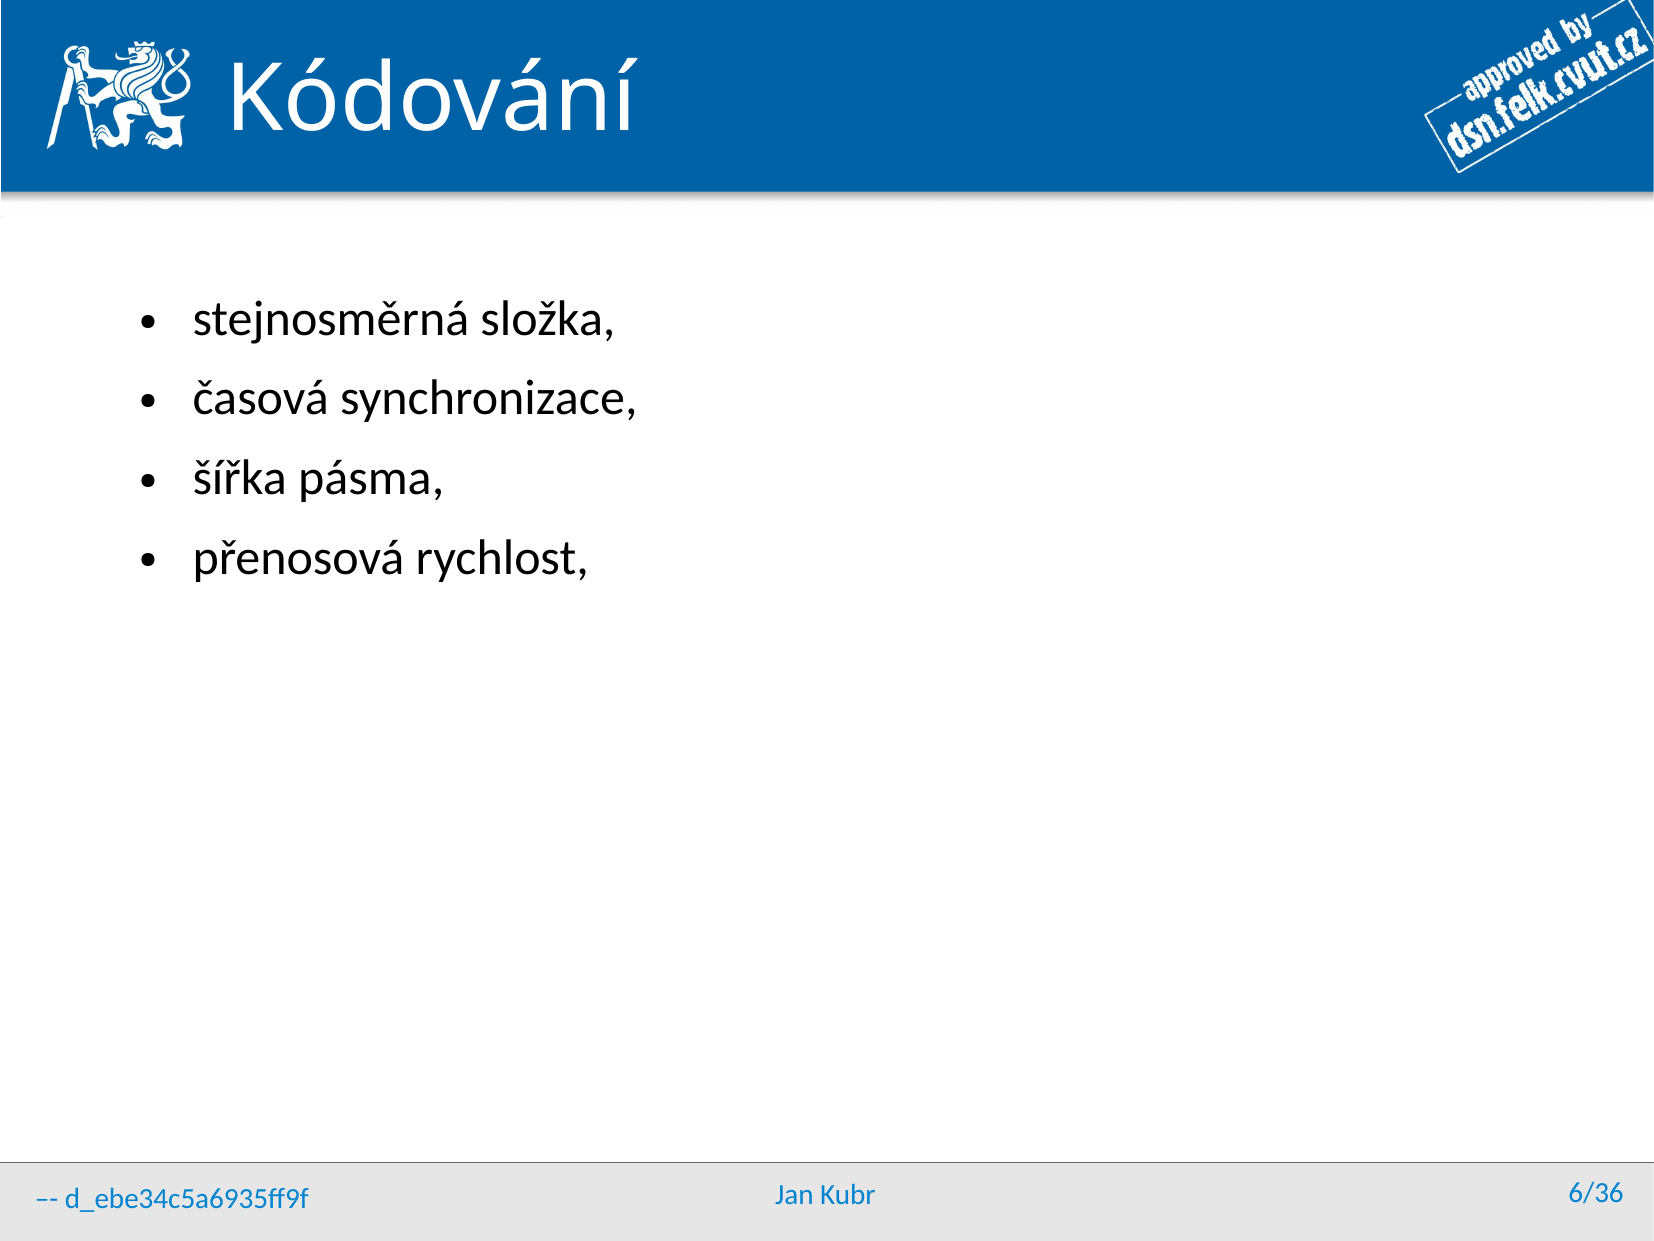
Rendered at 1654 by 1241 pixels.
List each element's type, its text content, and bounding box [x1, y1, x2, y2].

list stejnosměrná složka, časová synchronizace, šířka pásma, přenosová rychlost, [121, 297, 1534, 1126]
title Kódování [225, 0, 1426, 188]
picture [1, 0, 1654, 217]
